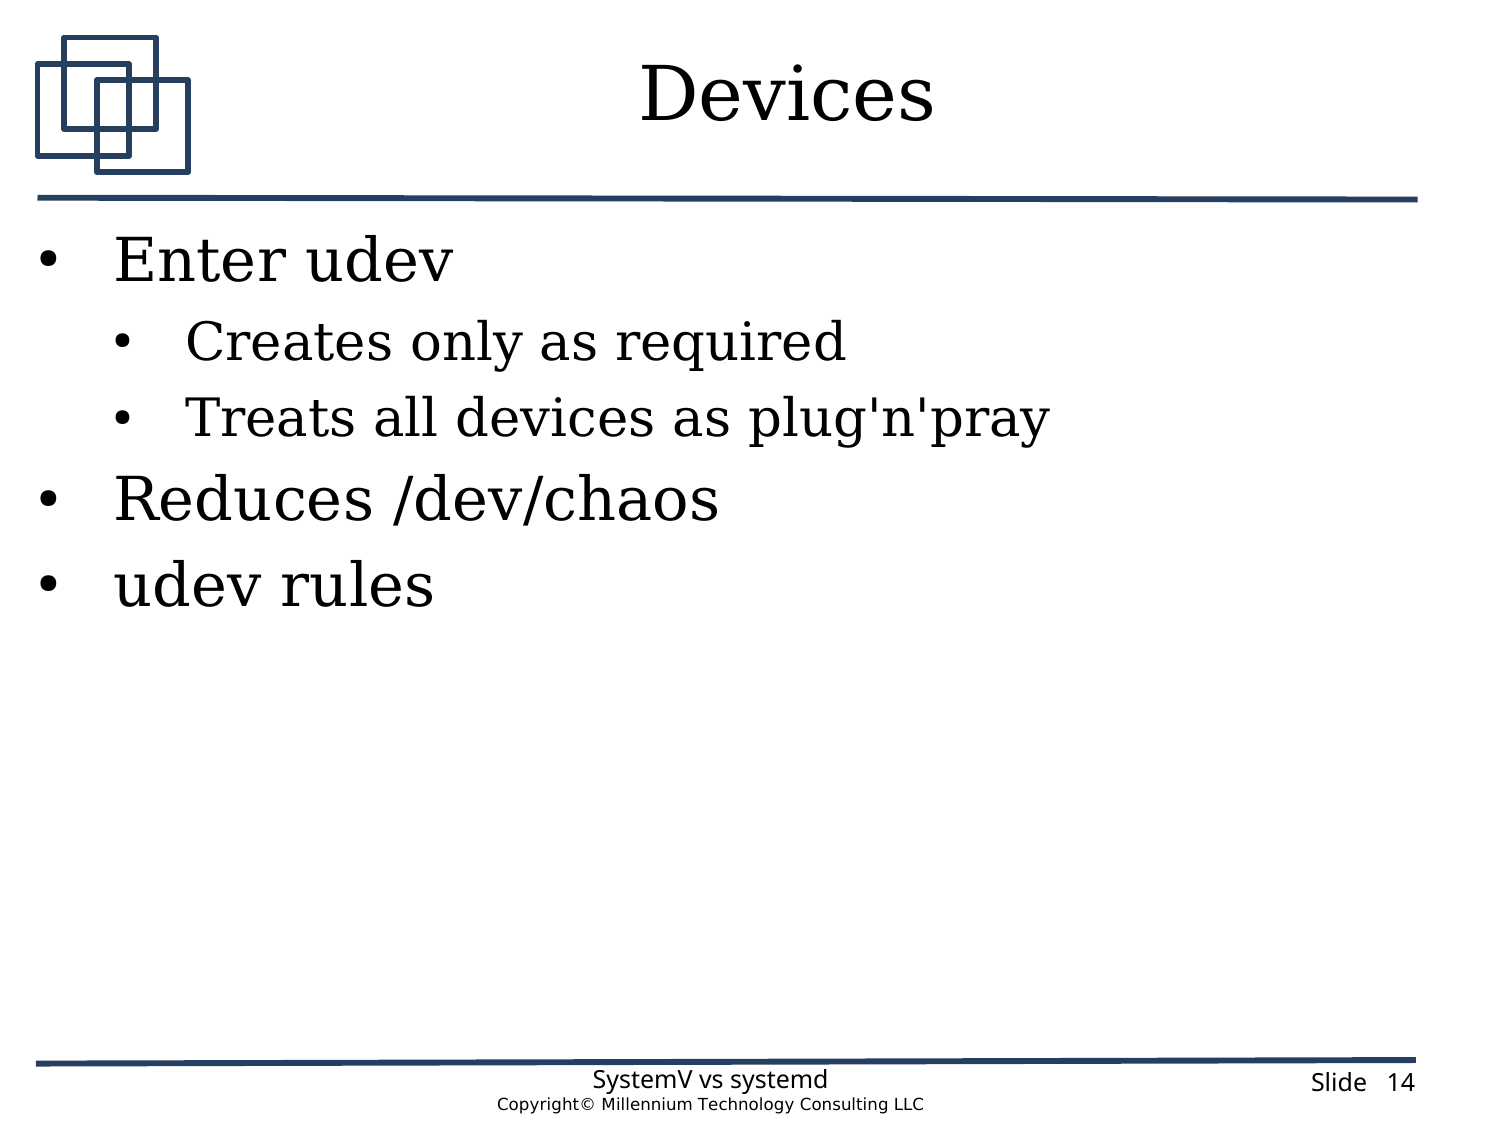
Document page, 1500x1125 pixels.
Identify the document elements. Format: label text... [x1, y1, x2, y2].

title Devices [150, 0, 1425, 188]
list Enter udev Creates only as required Treats all devices as plug'n'pray Reduces /dev/chaos udev rules [37, 224, 1425, 878]
